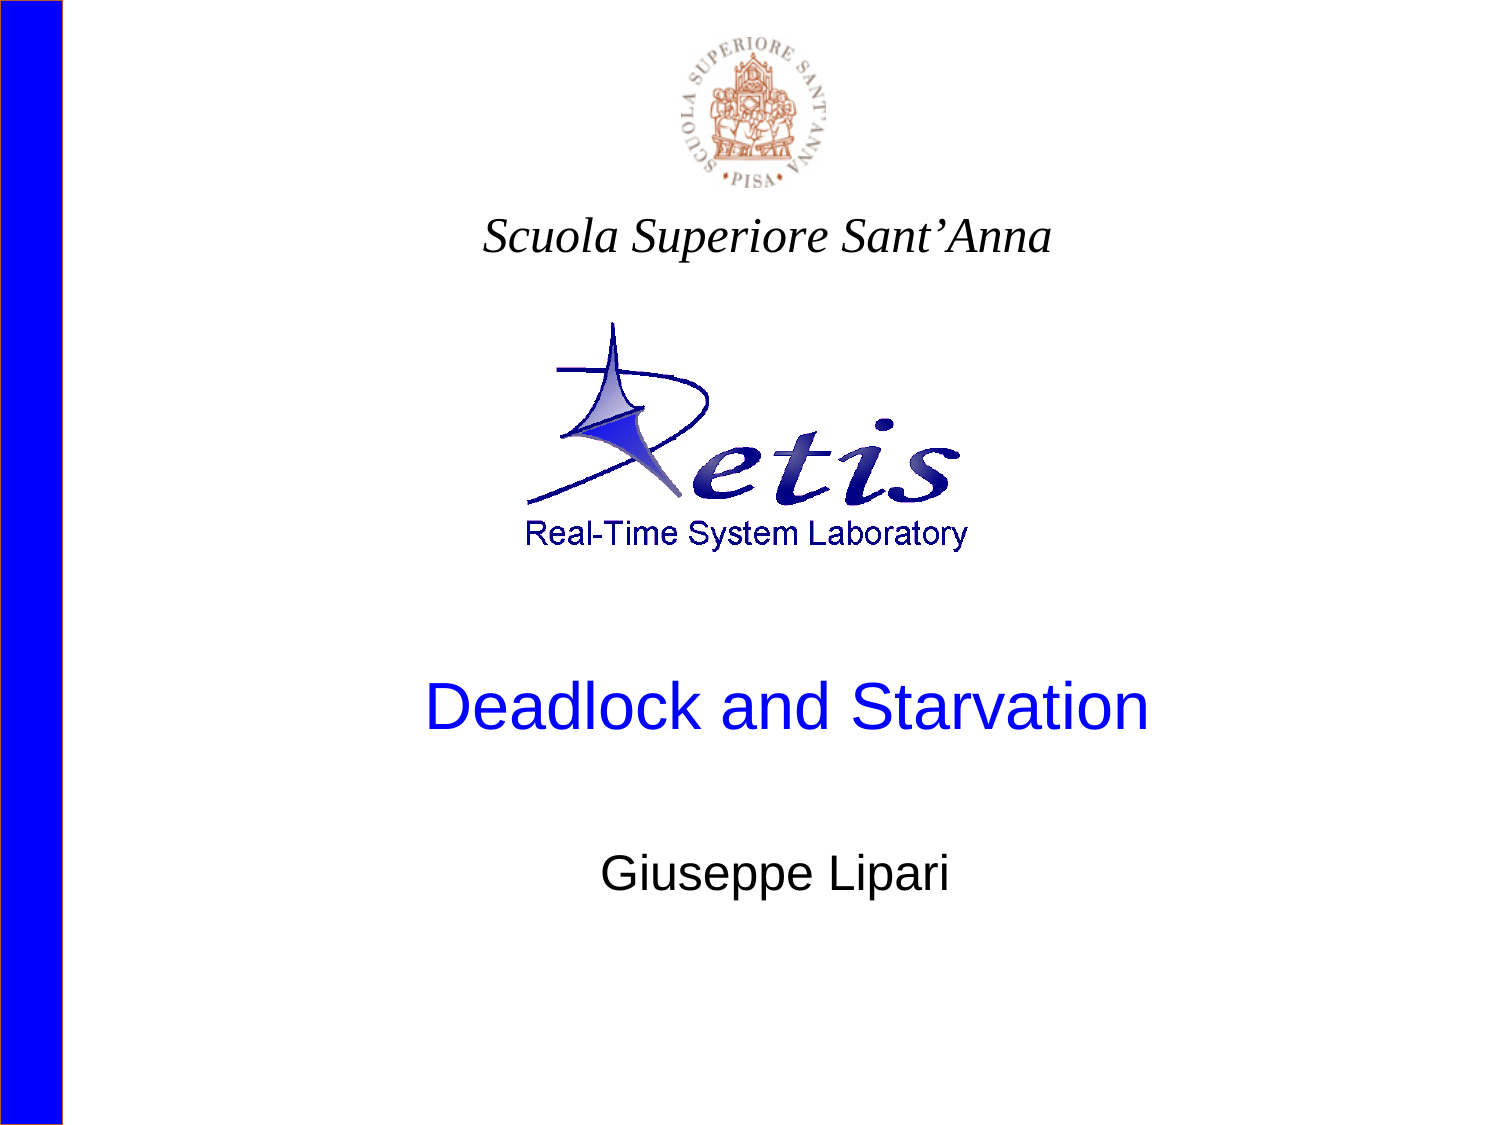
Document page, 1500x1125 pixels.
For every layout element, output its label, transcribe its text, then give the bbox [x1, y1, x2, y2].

title Deadlock and Starvation [150, 612, 1426, 801]
subtitle Giuseppe Lipari [249, 837, 1300, 938]
picture [681, 37, 826, 188]
picture [517, 320, 980, 557]
